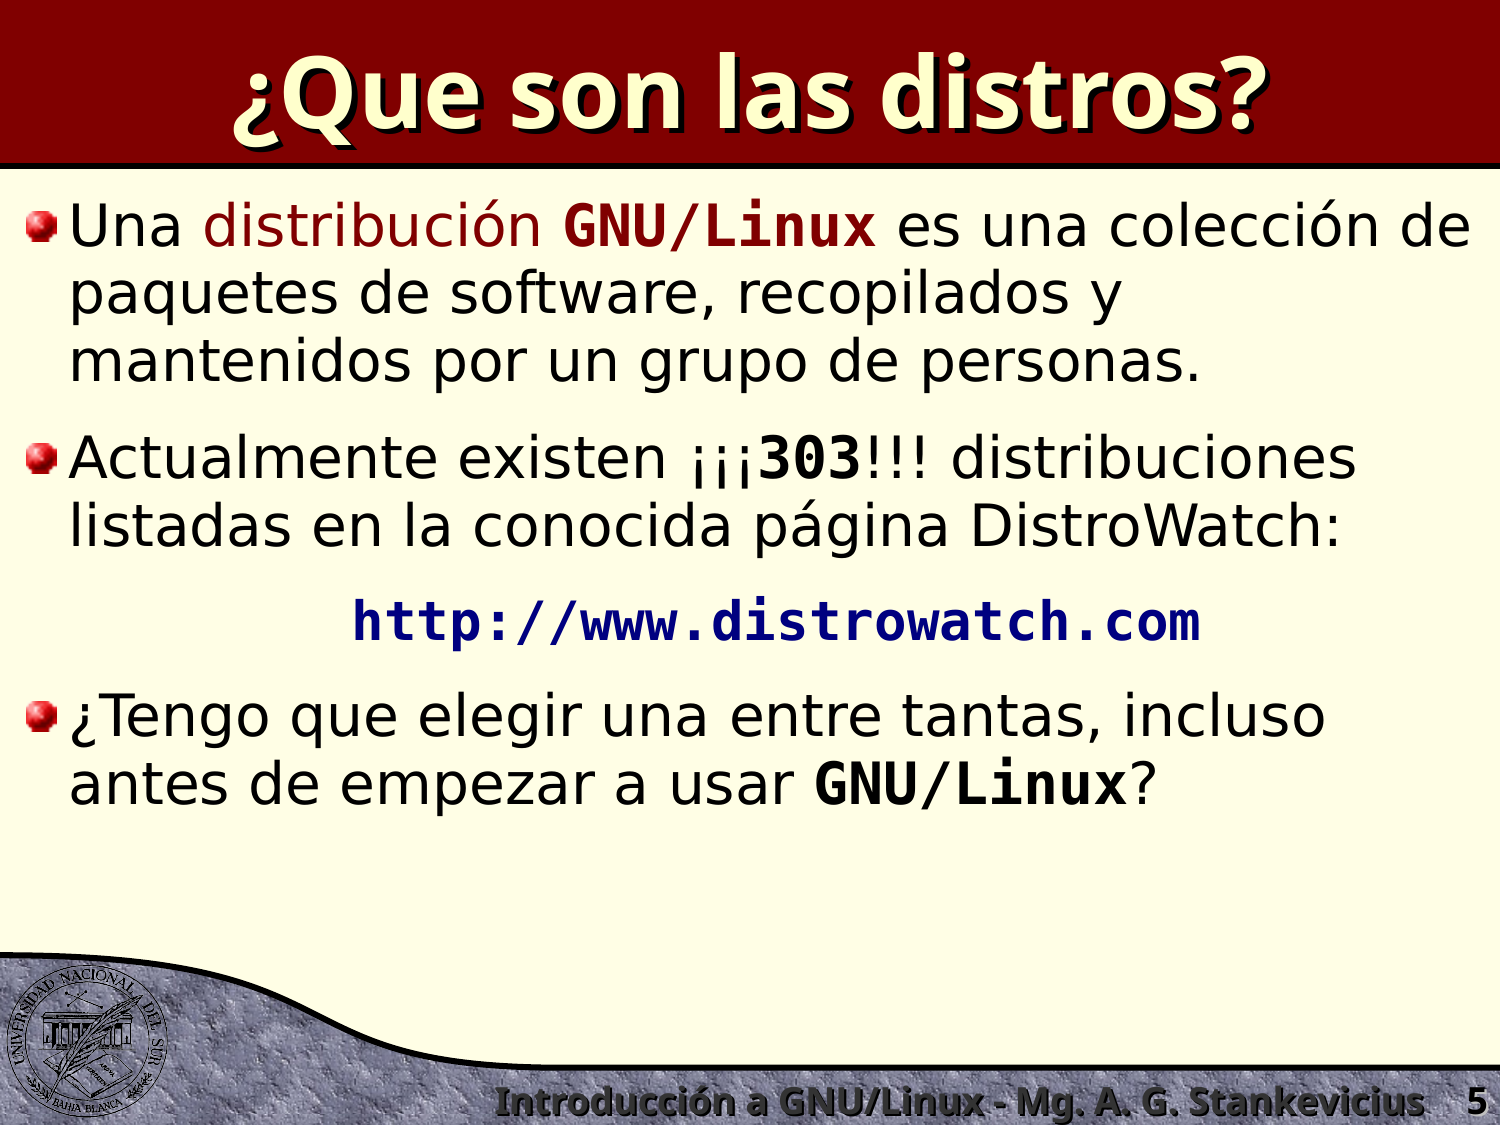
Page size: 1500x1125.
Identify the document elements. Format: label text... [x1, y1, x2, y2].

picture [1059, 1100, 1065, 1110]
picture [0, 956, 1500, 1125]
list Una distribución GNU/Linux es una colección de paquetes de software, recopilados y mantenidos por un grupo de personas. Actualmente existen ¡¡¡303!!! distribuciones listadas en la conocida página DistroWatch: http://www.distrowatch.com ¿Tengo que elegir una entre tantas, incluso antes de empezar a usar GNU/Linux? [11, 192, 1486, 935]
title ¿Que son las distros? [15, 12, 1485, 153]
